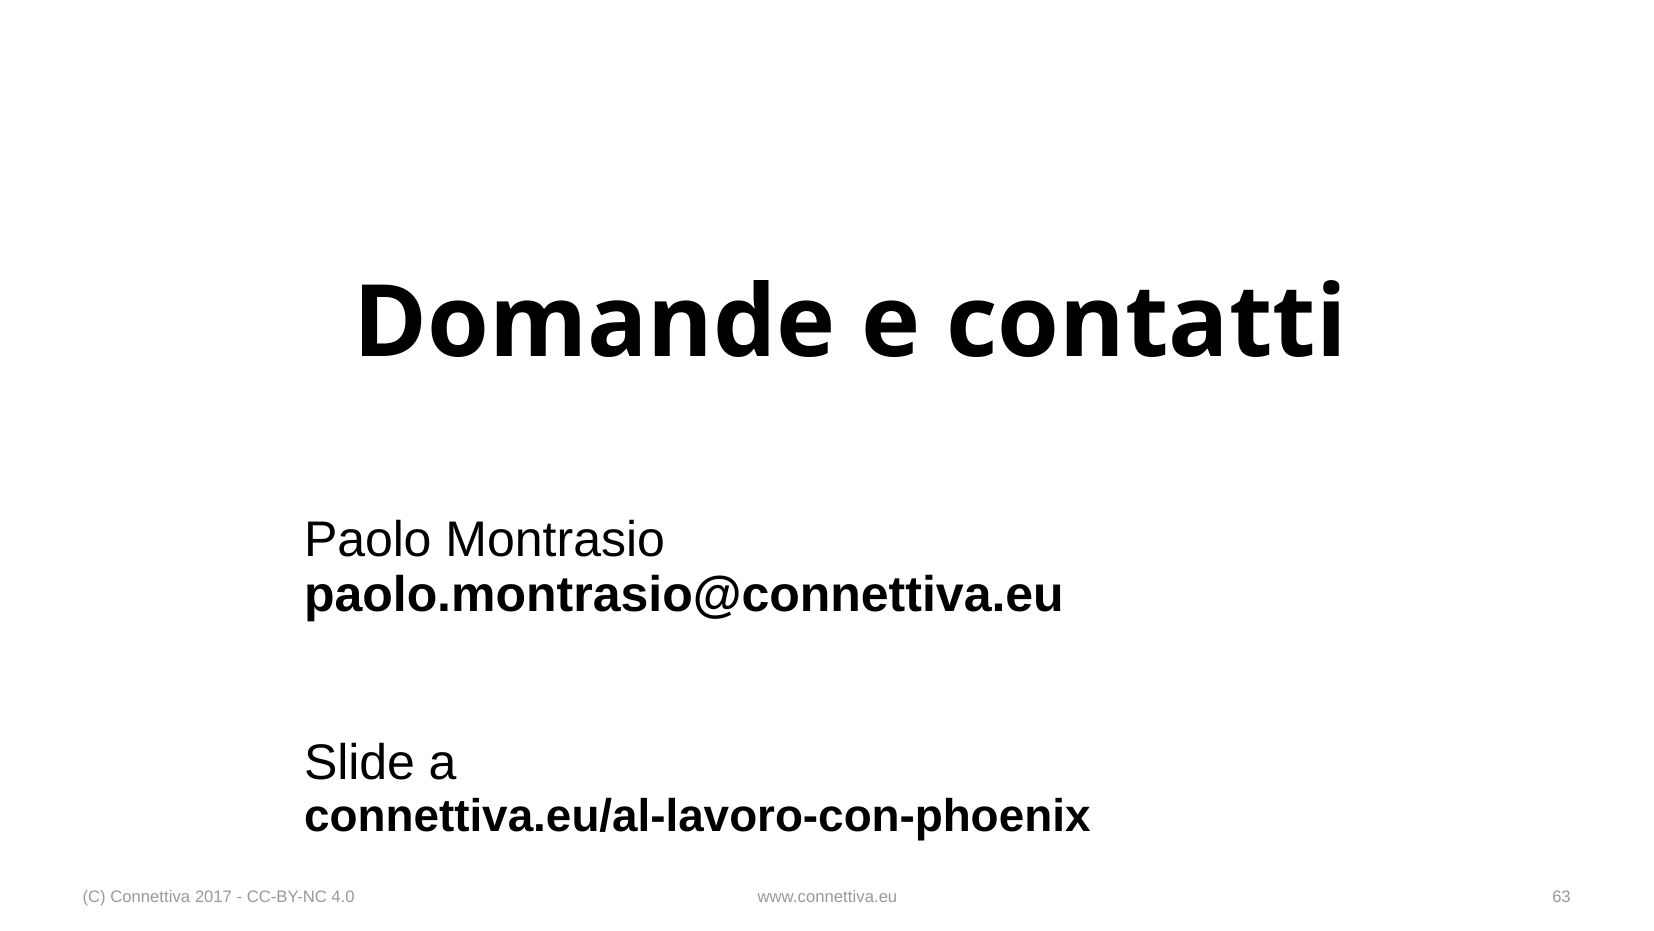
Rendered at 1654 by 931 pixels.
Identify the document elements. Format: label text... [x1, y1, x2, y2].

text_box Paolo Montrasio paolo.montrasio@connettiva.eu Slide a connettiva.eu/al-lavoro-con-phoenix [289, 503, 1388, 857]
text_box Domande e contatti [259, 242, 1441, 377]
